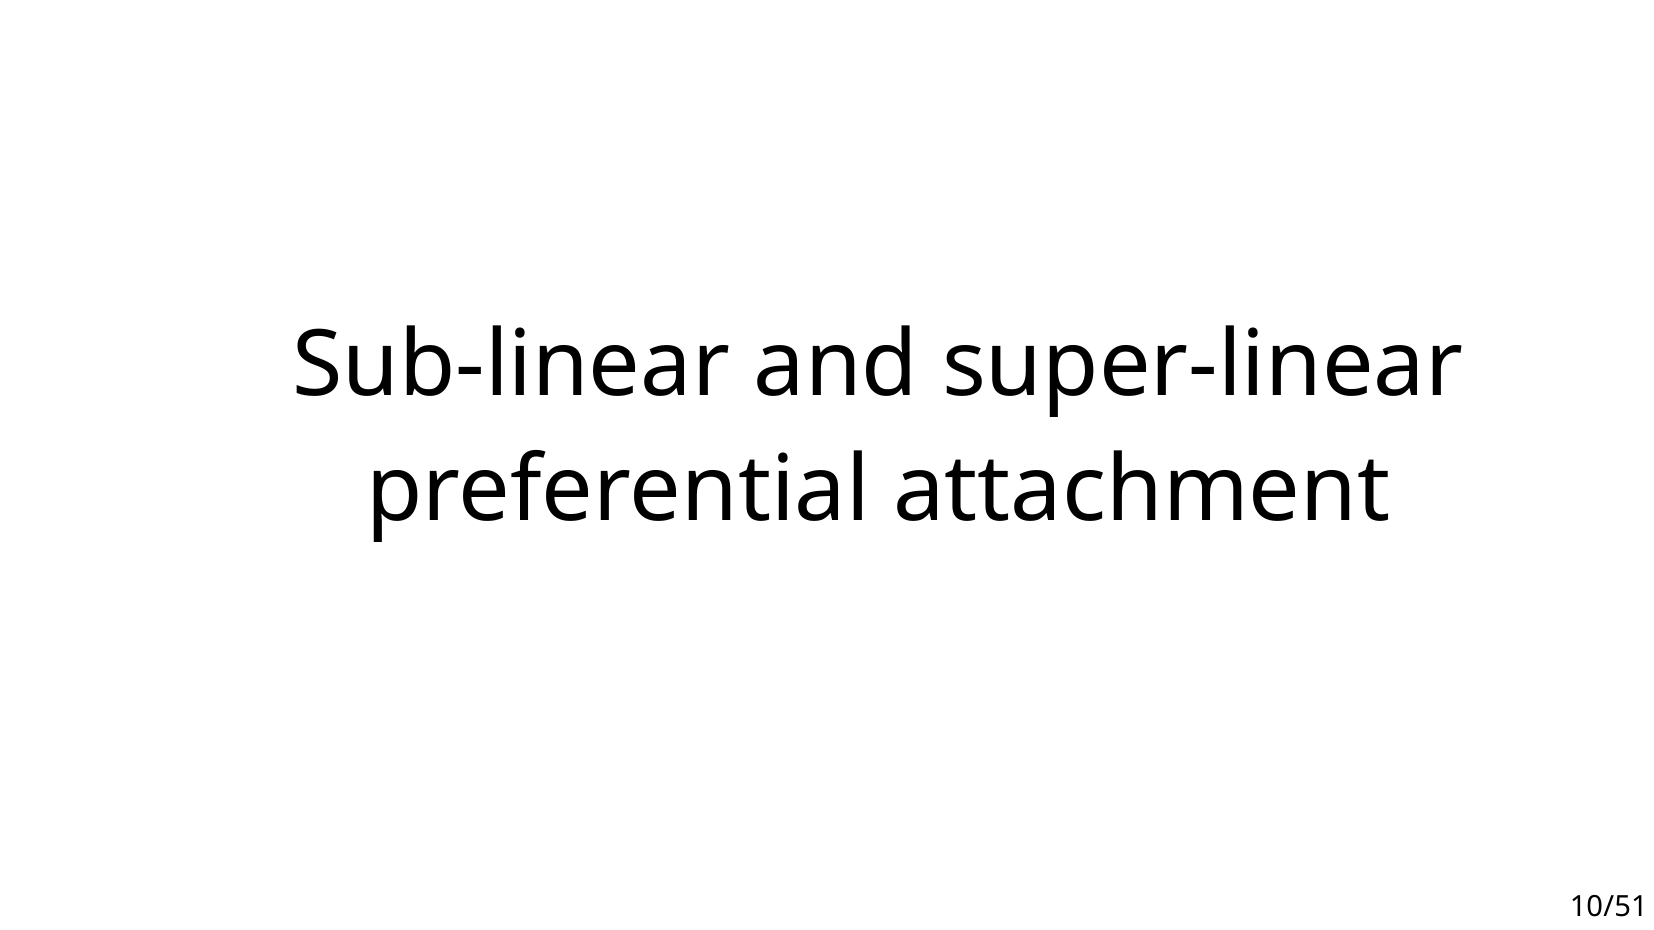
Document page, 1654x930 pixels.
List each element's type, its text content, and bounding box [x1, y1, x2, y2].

title Sub-linear and super-linear preferential attachment [134, 293, 1623, 552]
